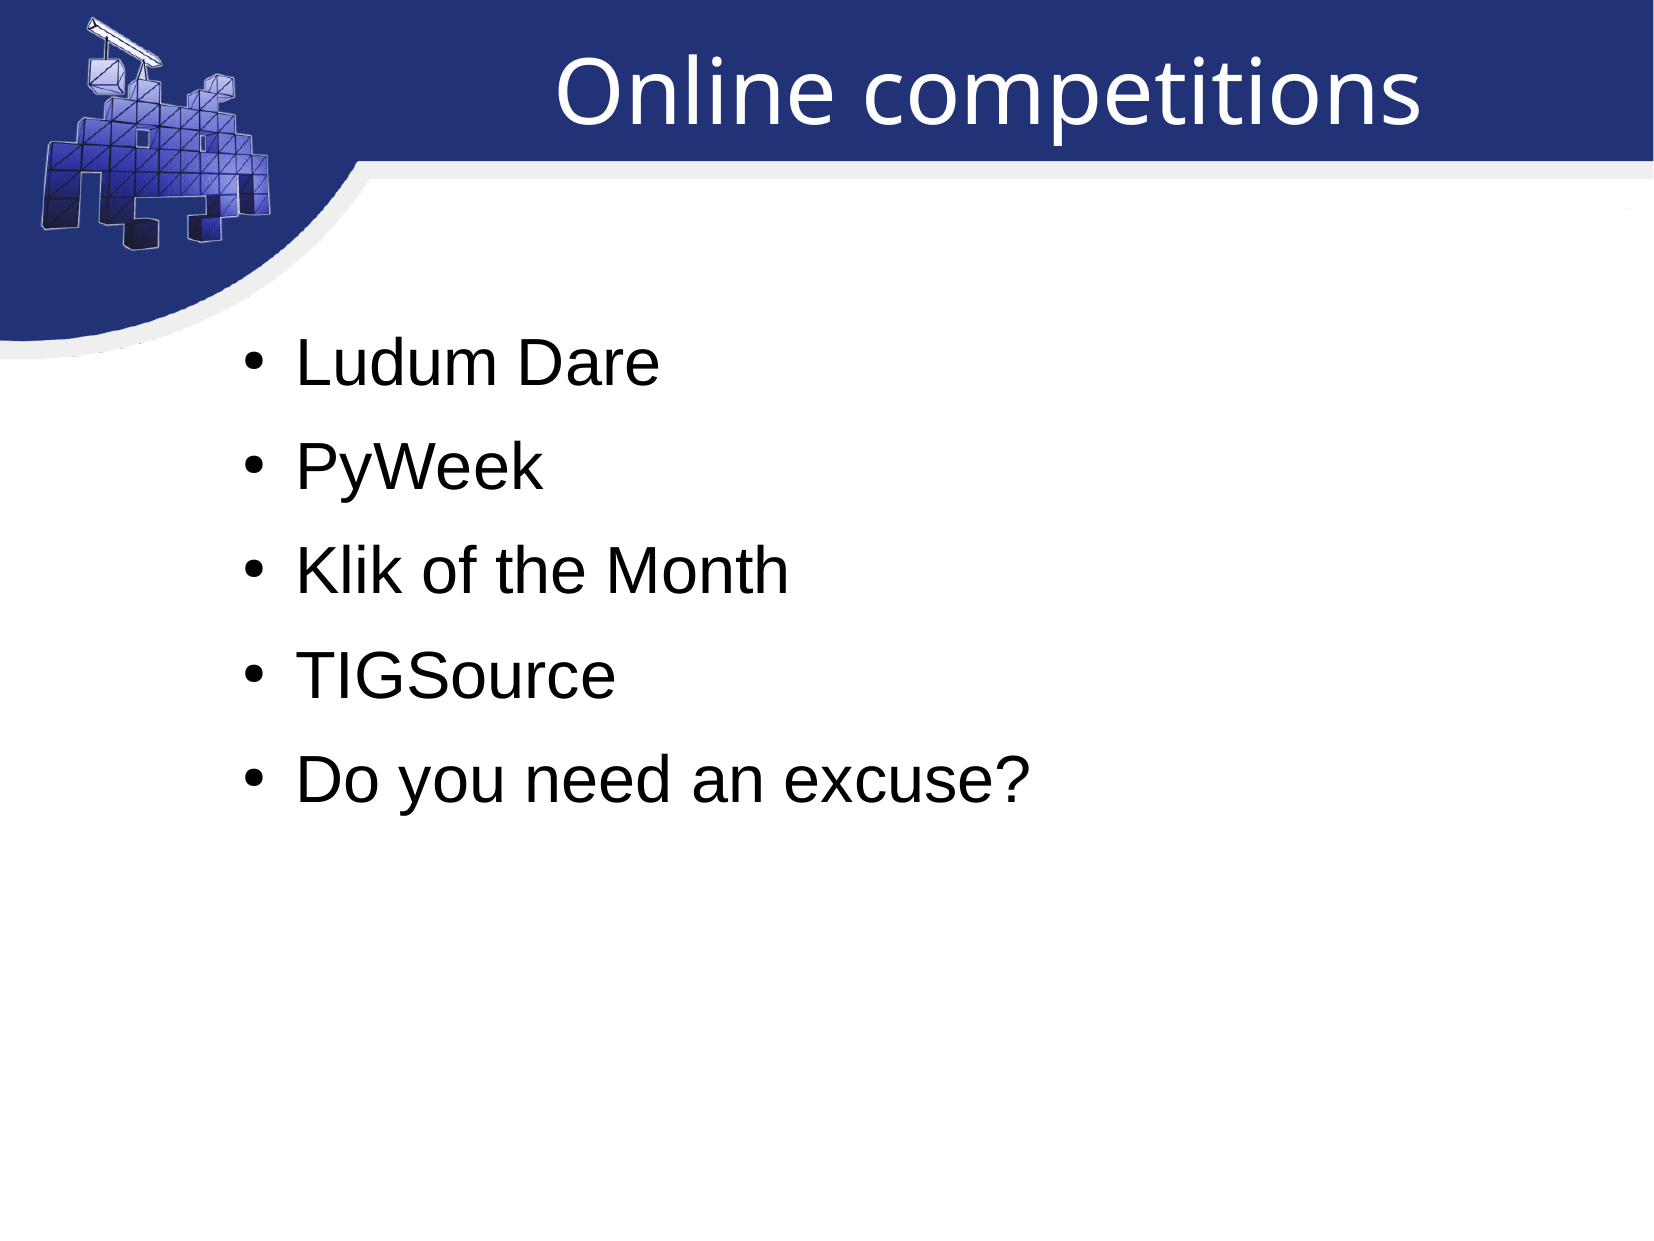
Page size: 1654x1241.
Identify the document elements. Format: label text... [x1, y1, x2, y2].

picture [0, 0, 1654, 443]
list Ludum Dare PyWeek Klik of the Month TIGSource Do you need an excuse? [206, 324, 1595, 1078]
title Online competitions [354, 35, 1625, 142]
